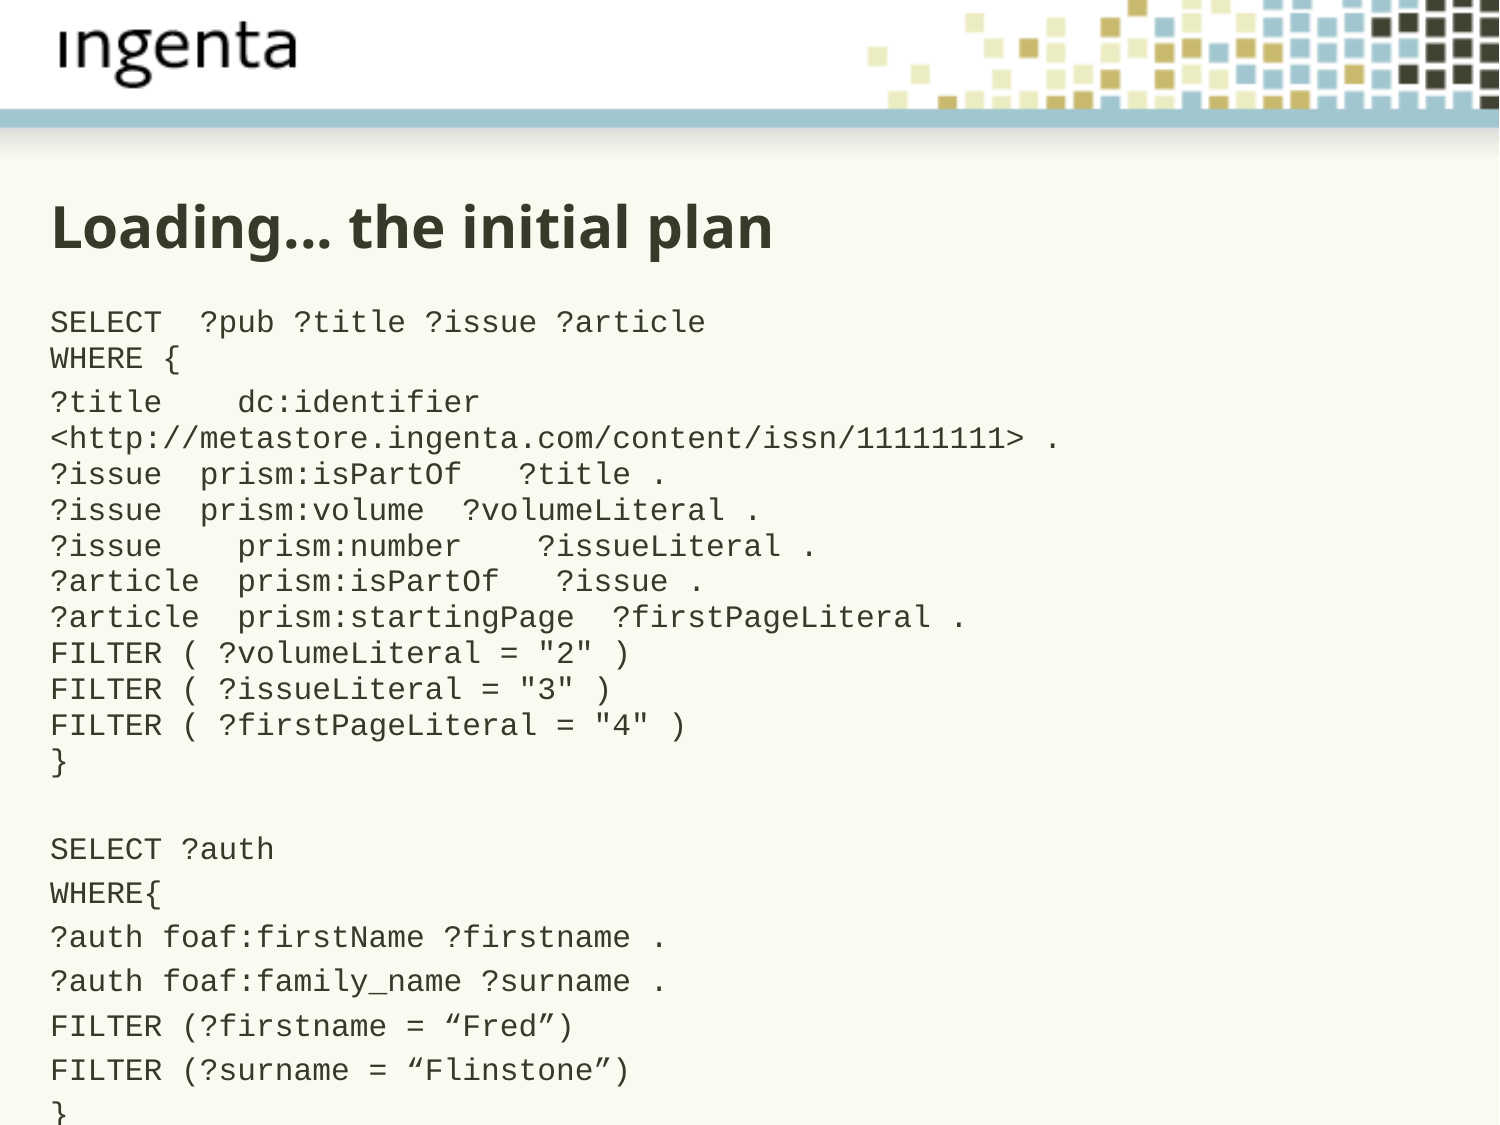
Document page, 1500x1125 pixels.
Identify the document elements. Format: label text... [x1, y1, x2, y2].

list SELECT ?pub ?title ?issue ?article WHERE { ?title dc:identifier <http://metastore.ingenta.com/content/issn/11111111> . ?issue prism:isPartOf ?title . ?issue prism:volume ?volumeLiteral . ?issue prism:number ?issueLiteral . ?article prism:isPartOf ?issue . ?article prism:startingPage ?firstPageLiteral . FILTER ( ?volumeLiteral = "2" ) FILTER ( ?issueLiteral = "3" ) FILTER ( ?firstPageLiteral = "4" ) } SELECT ?auth WHERE{ ?auth foaf:firstName ?firstname . ?auth foaf:family_name ?surname . FILTER (?firstname = “Fred”) FILTER (?surname = “Flinstone”) } [50, 262, 1416, 1099]
picture [0, 0, 1499, 1125]
title Loading... the initial plan [50, 187, 1375, 262]
